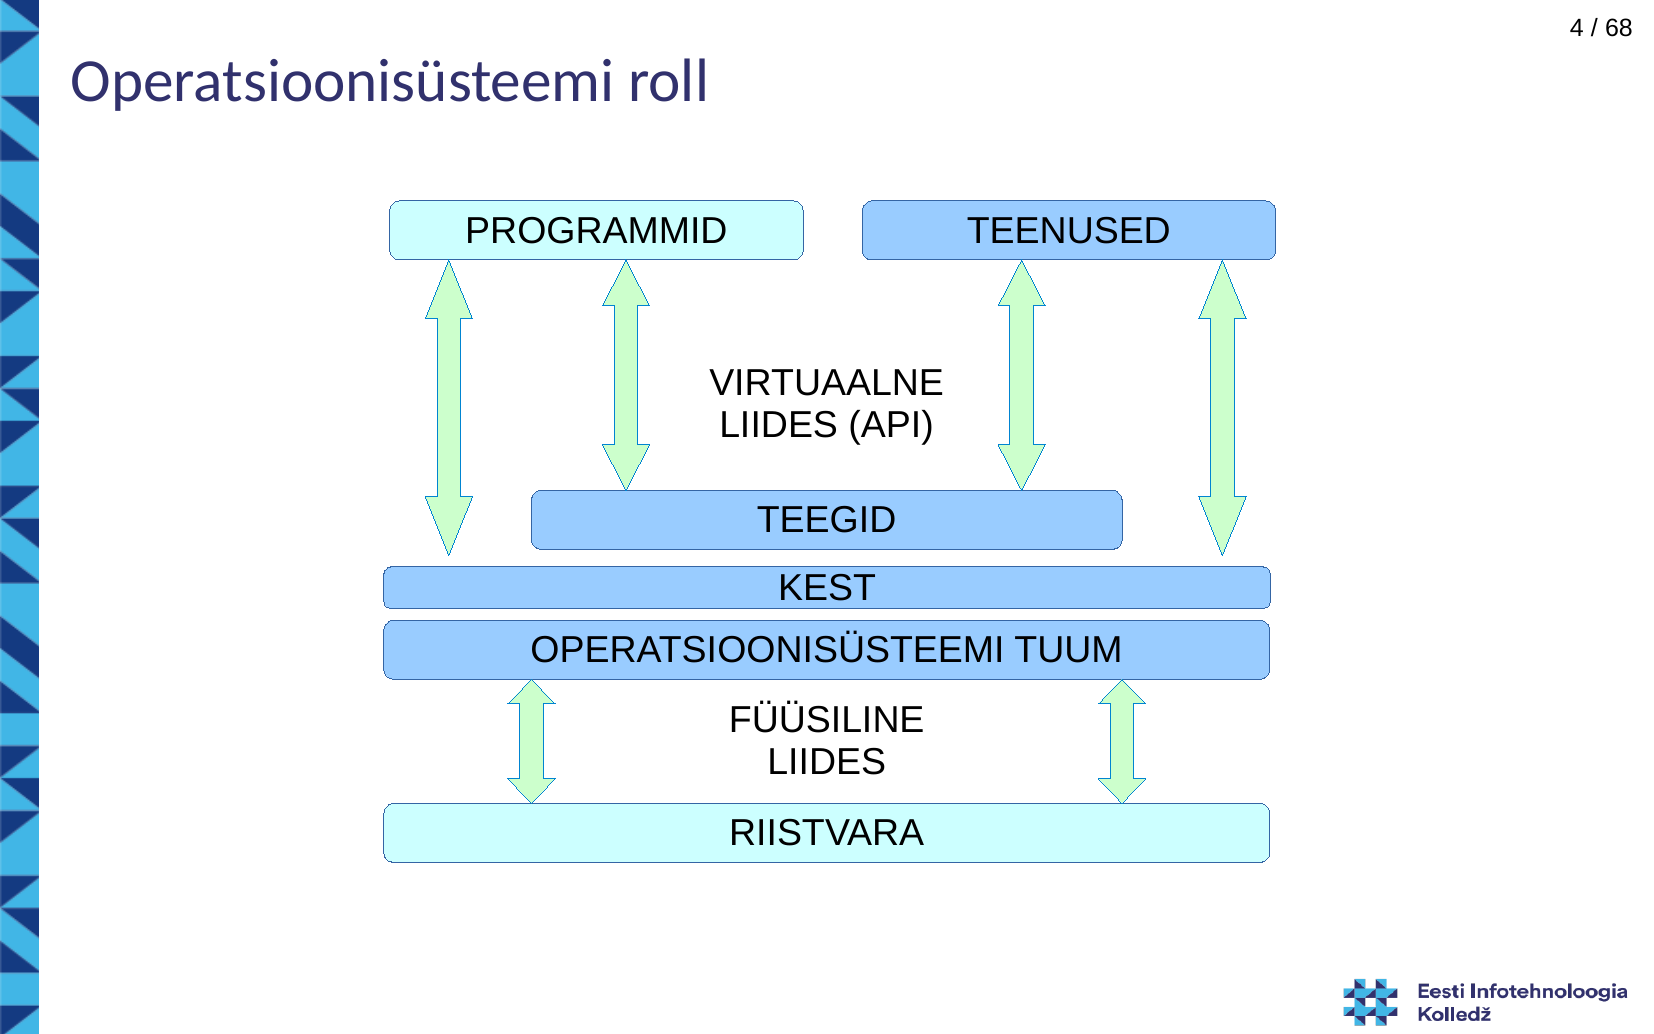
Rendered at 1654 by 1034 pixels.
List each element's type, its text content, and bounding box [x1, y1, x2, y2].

text_box [602, 259, 650, 491]
text_box [1198, 259, 1247, 556]
text_box RIISTVARA [383, 803, 1270, 863]
text_box TEENUSED [862, 200, 1276, 260]
text_box [1098, 679, 1146, 804]
text_box OPERATSIOONISÜSTEEMI TUUM [383, 620, 1270, 680]
text_box PROGRAMMID [389, 200, 804, 260]
title Operatsioonisüsteemi roll [70, 41, 1630, 130]
text_box [425, 259, 473, 556]
text_box TEEGID [531, 490, 1123, 550]
text_box KEST [383, 566, 1271, 609]
text_box [998, 259, 1046, 491]
text_box FÜÜSILINE LIIDES [679, 690, 975, 790]
text_box [507, 679, 556, 804]
text_box VIRTUAALNE LIIDES (API) [679, 354, 975, 454]
